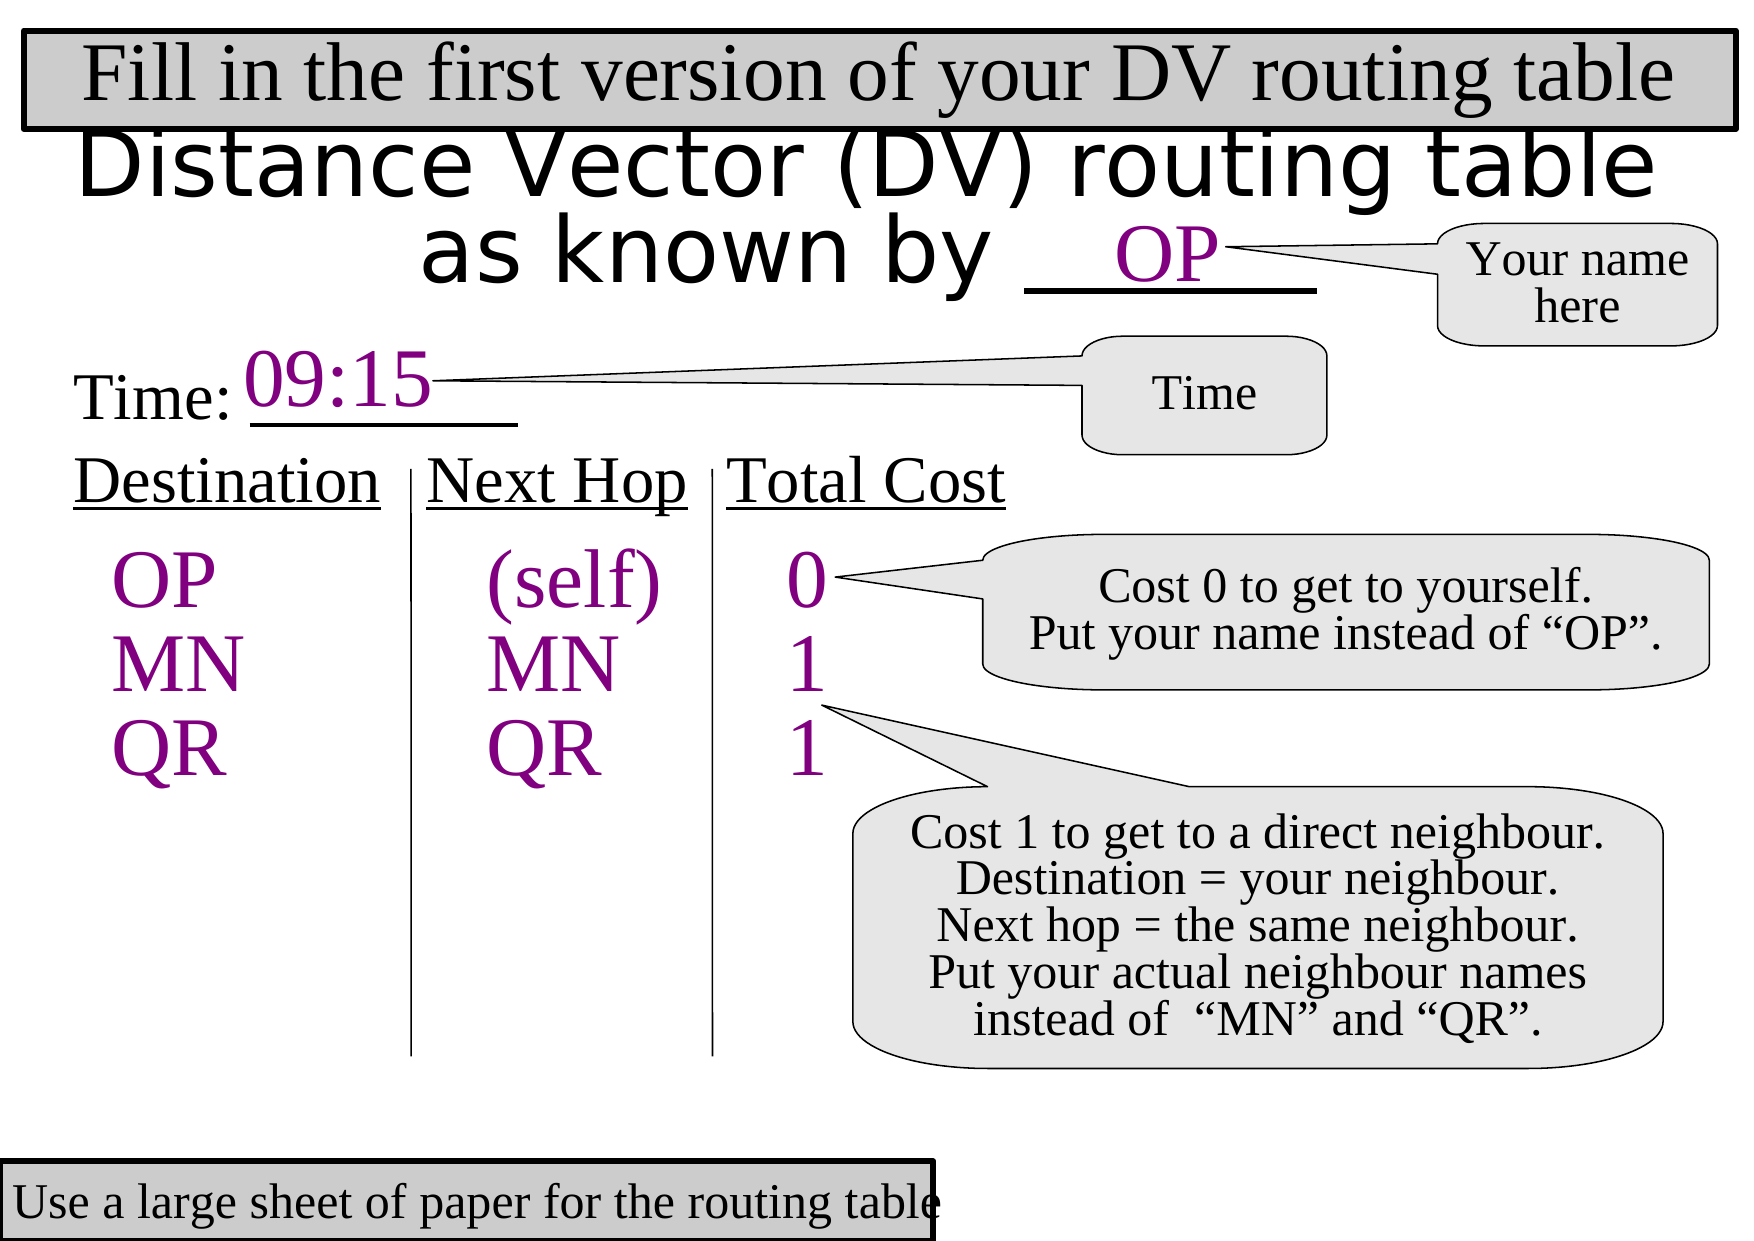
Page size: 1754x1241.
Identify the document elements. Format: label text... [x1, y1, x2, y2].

text_box OP [1114, 214, 1230, 307]
text_box Fill in the first version of your DV routing table [23, 30, 1736, 129]
text_box Your name here [1225, 223, 1718, 346]
text_box Cost 1 to get to a direct neighbour. Destination = your neighbour. Next hop = the same neighbour. Put your actual neighbour names instead of “MN” and “QR”. [821, 705, 1664, 1069]
text_box Use a large sheet of paper for the routing table [0, 1161, 934, 1241]
text_box Time: Destination Next Hop Total Cost [1033, 686, 1465, 786]
text_box OP (self) 0 MN MN 1 QR QR 1 [111, 540, 1033, 969]
text_box Time: Destination Next Hop Total Cost [58, 357, 1465, 1103]
text_box Time [432, 336, 1327, 455]
text_box Cost 0 to get to yourself. Put your name instead of “OP”. [835, 534, 1710, 690]
title Distance Vector (DV) routing table as known by [40, 129, 1695, 337]
text_box 09:15 [243, 339, 430, 433]
